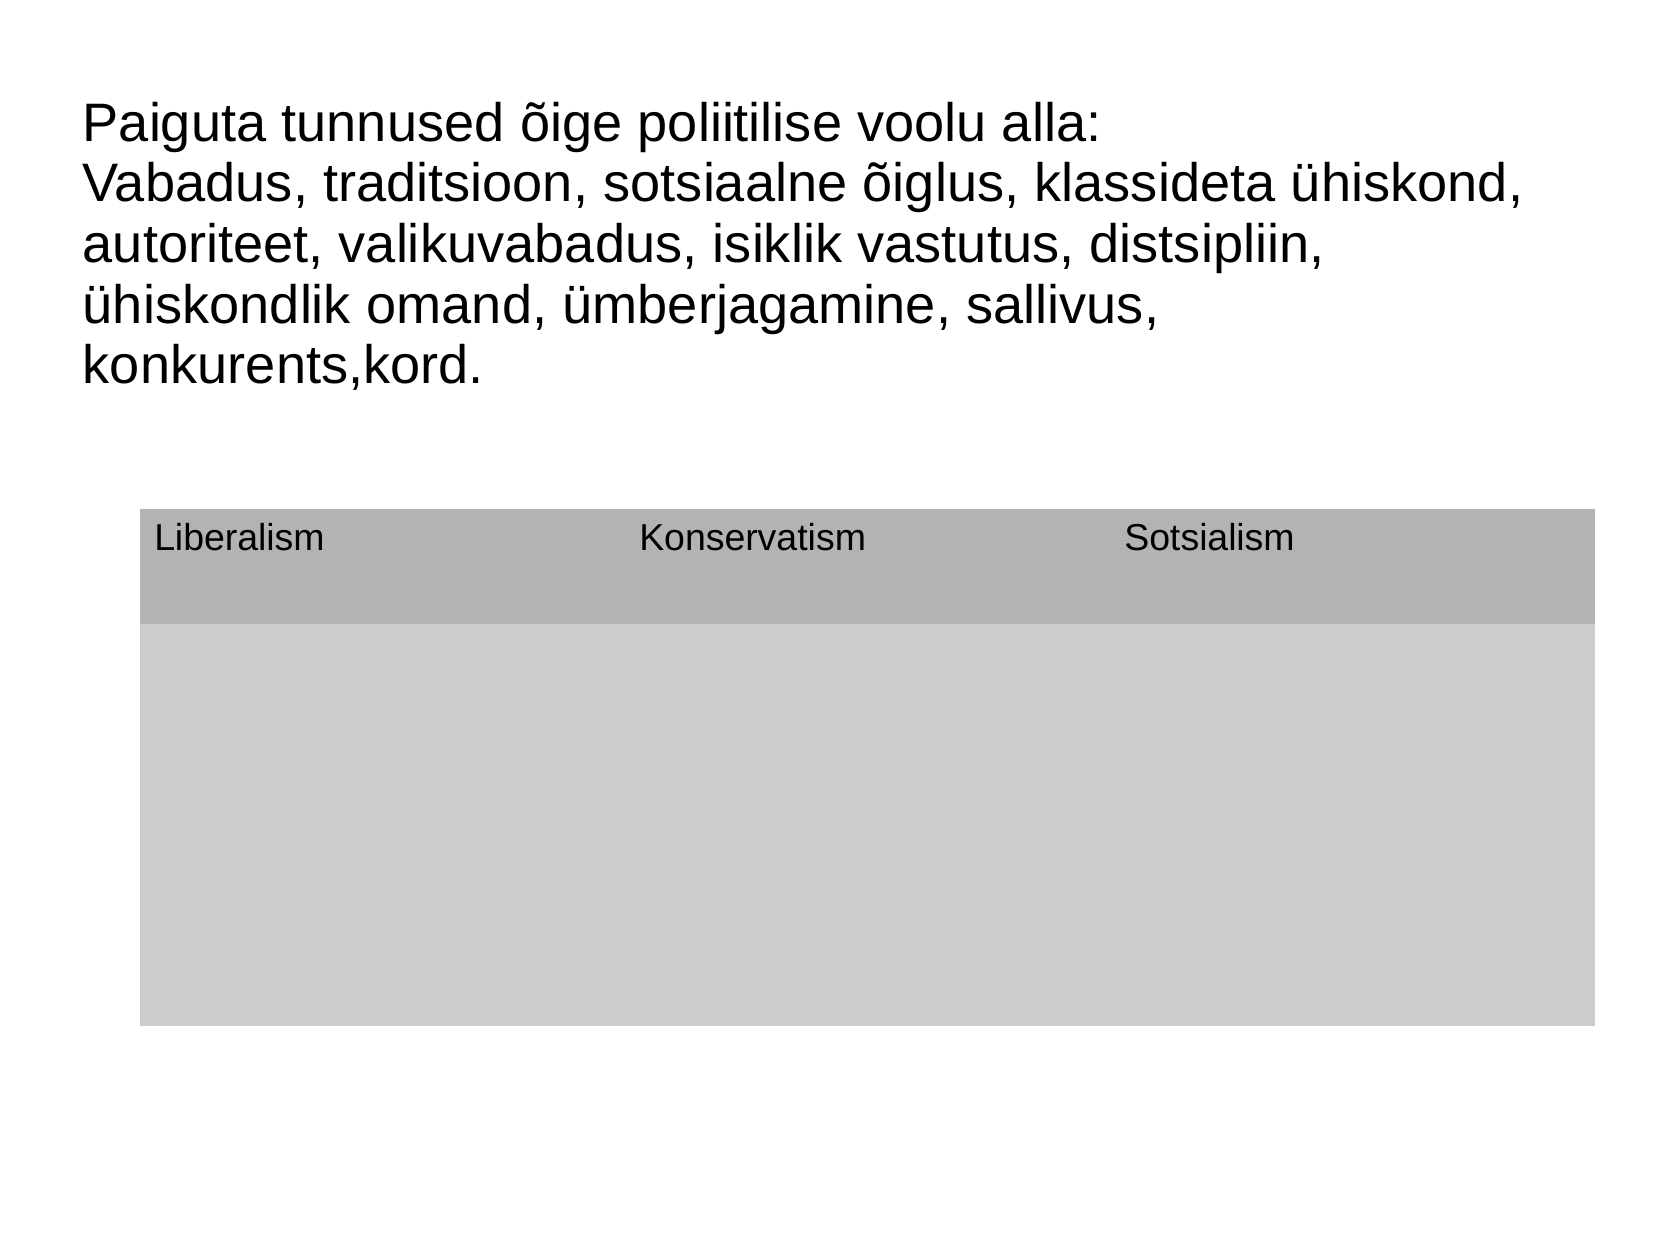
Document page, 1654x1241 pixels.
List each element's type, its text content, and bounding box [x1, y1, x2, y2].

table_header Liberalism [140, 509, 625, 624]
table_header Sotsialism [1110, 509, 1595, 624]
table_cell [1110, 624, 1595, 1026]
table_cell [140, 624, 625, 1026]
table_header Konservatism [625, 509, 1110, 624]
title Paiguta tunnused õige poliitilise voolu alla: Vabadus, traditsioon, sotsiaalne õiglus, klassideta ühiskond, autoriteet, valikuvabadus, isiklik vastutus, distsipliin, ühiskondlik omand, ümberjagamine, sallivus, konkurents,kord. [82, 0, 1571, 396]
table_cell [625, 624, 1110, 1026]
